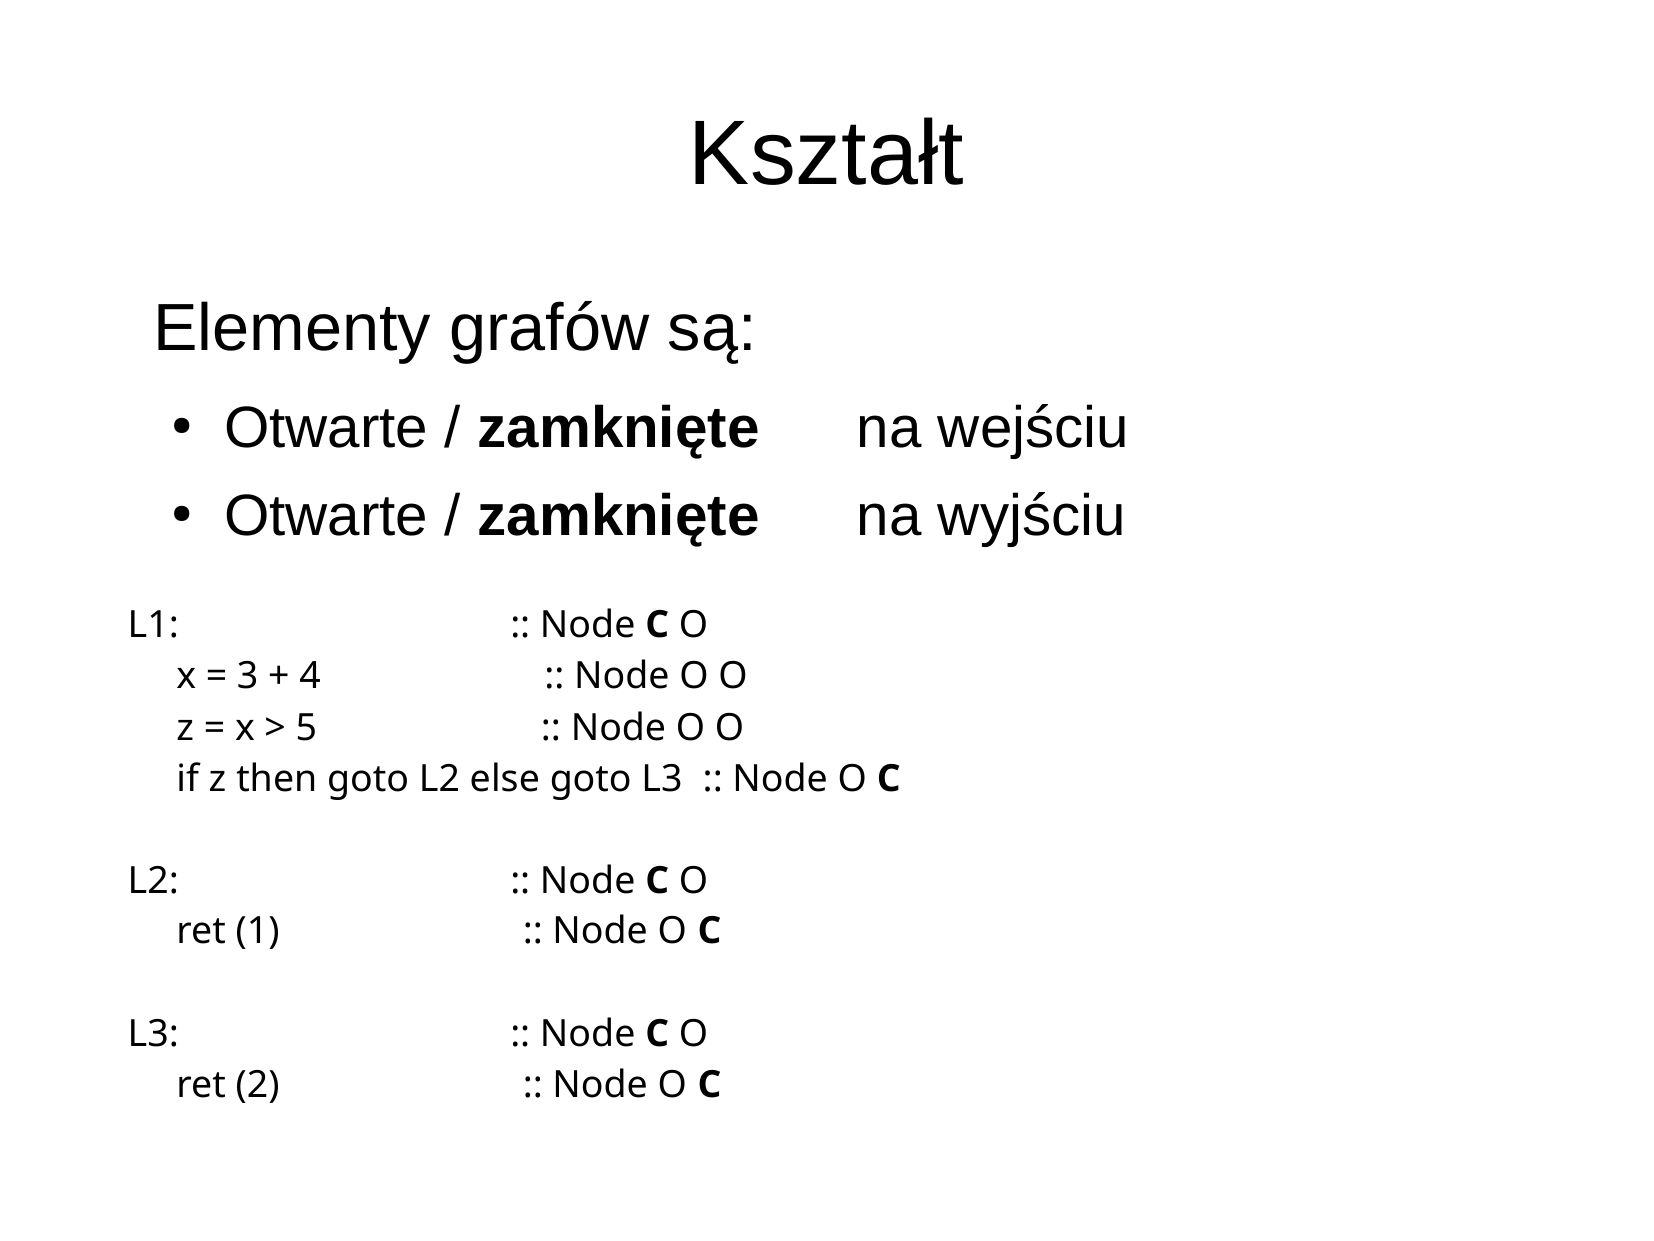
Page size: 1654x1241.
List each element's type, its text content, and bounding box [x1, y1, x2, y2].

text_box L1: :: Node C O x = 3 + 4 :: Node O O z = x > 5 :: Node O O if z then goto L2 else goto L3 :: Node O C L2: :: Node C O ret (1) :: Node O C L3: :: Node C O ret (2) :: Node O C [93, 590, 1313, 1128]
title Kształt [82, 49, 1571, 257]
list Elementy grafów są: Otwarte / zamknięte na wejściu Otwarte / zamknięte na wyjściu [82, 290, 1571, 1109]
